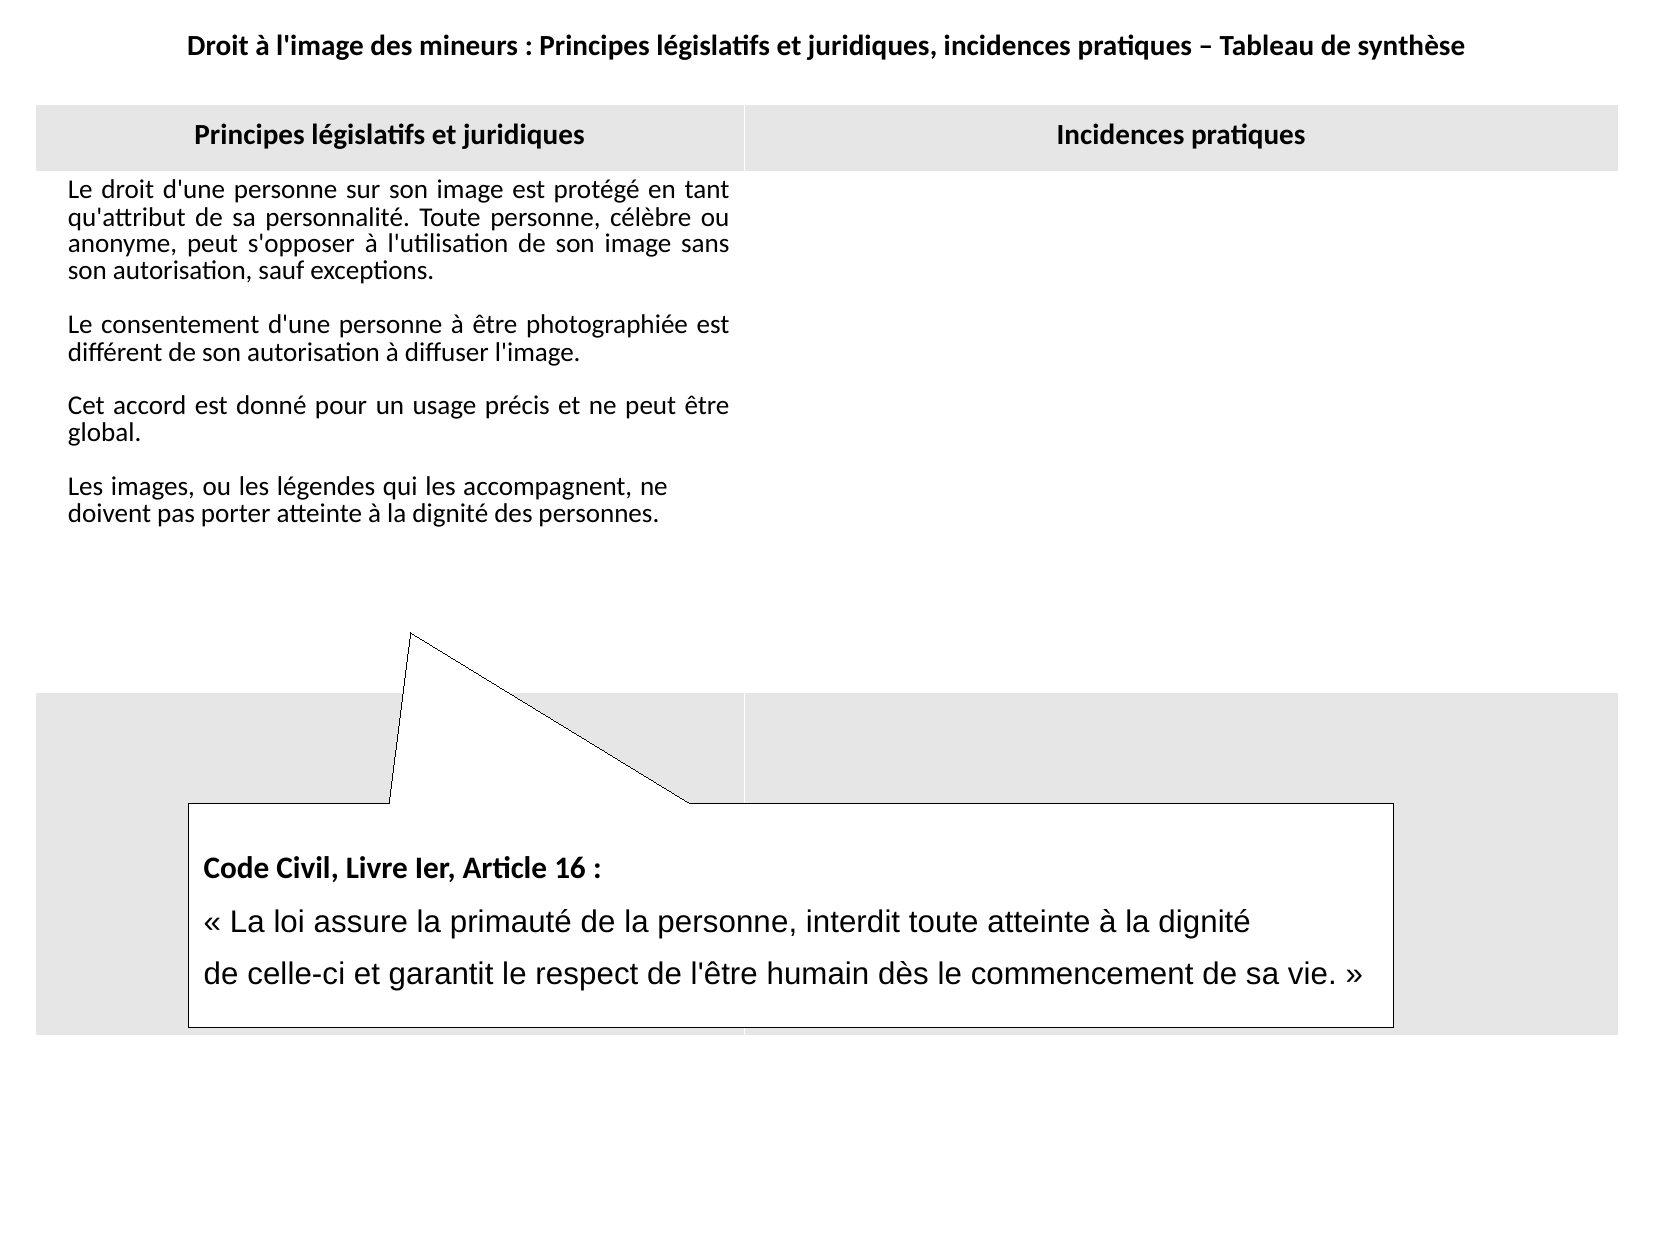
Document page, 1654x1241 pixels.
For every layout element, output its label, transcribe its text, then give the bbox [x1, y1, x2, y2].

table_cell Incidences pratiques [745, 105, 1618, 171]
table_header Droit à l'image des mineurs : Principes législatifs et juridiques, incidences pratiques – Tableau de synthèse [36, 27, 1618, 104]
table_cell [36, 693, 744, 1035]
table_cell Principes législatifs et juridiques [36, 105, 744, 171]
table_cell [511, 693, 744, 803]
text_box Code Civil, Livre Ier, Article 16 : « La loi assure la primauté de la personne, interdit toute atteinte à la dignité de celle-ci et garantit le respect de l'être humain dès le commencement de sa vie. » [188, 632, 1394, 1028]
table_cell [745, 693, 1618, 1035]
table_cell Le droit d'une personne sur son image est protégé en tant qu'attribut de sa personnalité. Toute personne, célèbre ou anonyme, peut s'opposer à l'utilisation de son image sans son autorisation, sauf exceptions. Le consentement d'une personne à être photographiée est différent de son autorisation à diffuser l'image. Cet accord est donné pour un usage précis et ne peut être global. Les images, ou les légendes qui les accompagnent, ne doivent pas porter atteinte à la dignité des personnes. [36, 172, 744, 692]
table_cell [745, 172, 1618, 692]
table_cell [36, 1036, 744, 1193]
table_cell [745, 1036, 1618, 1193]
